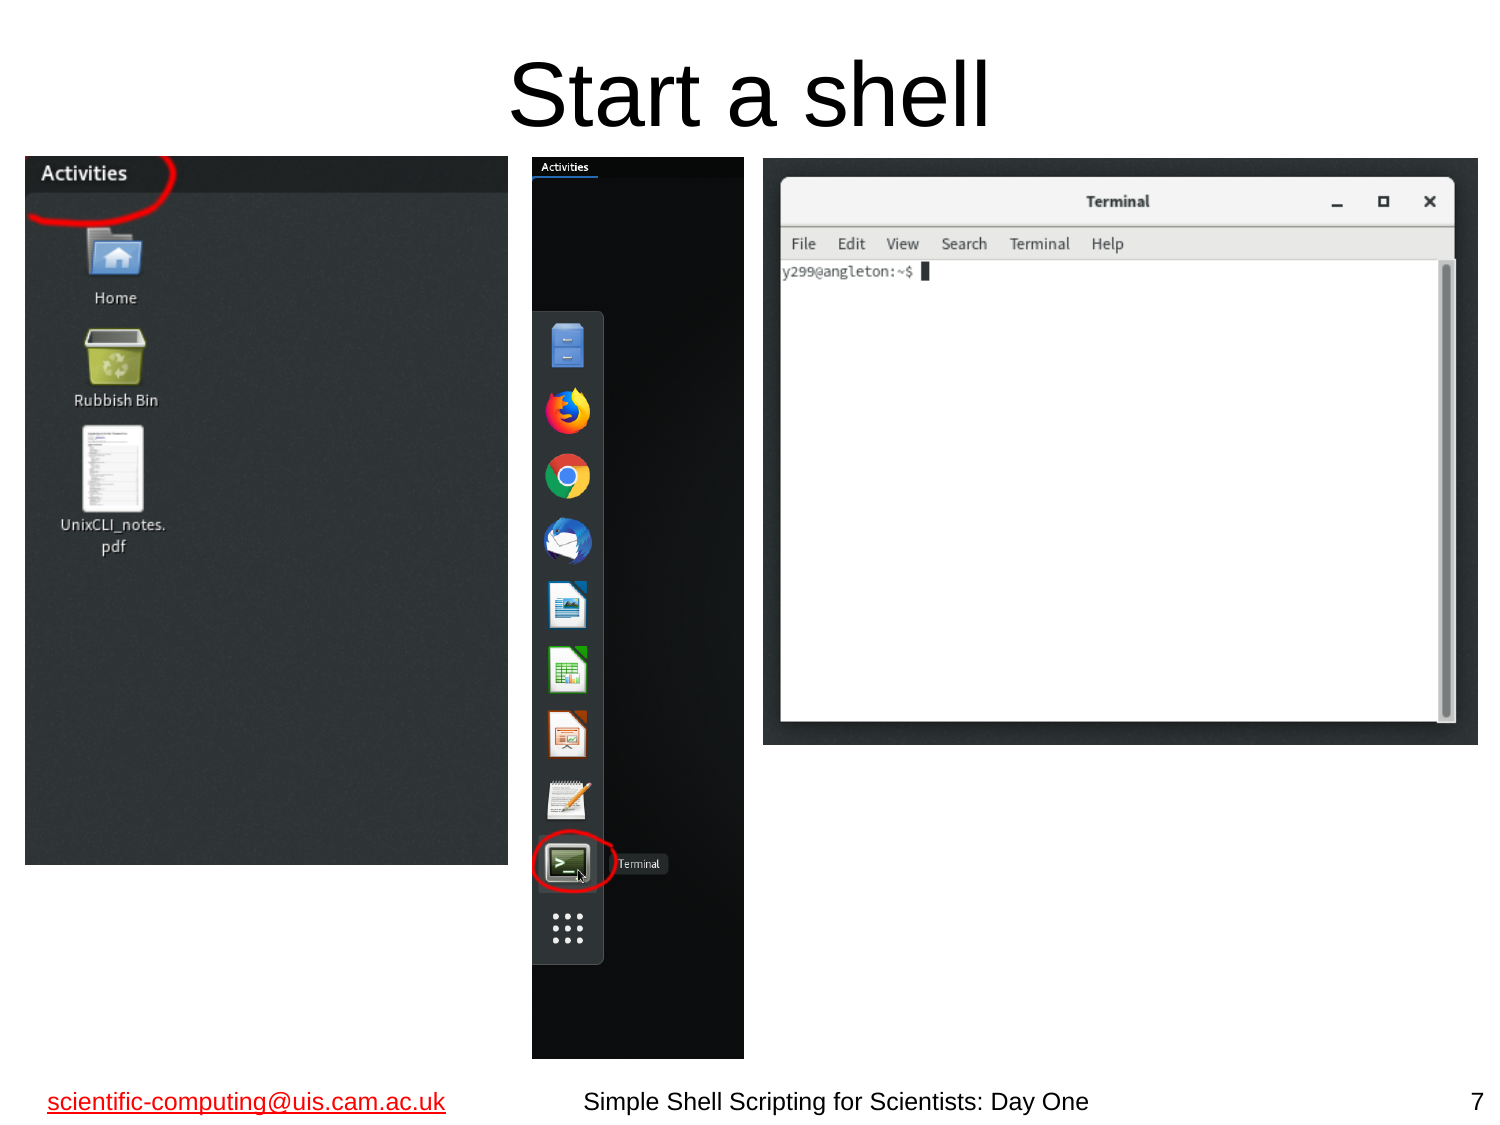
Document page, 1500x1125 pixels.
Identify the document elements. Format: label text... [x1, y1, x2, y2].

title Start a shell [112, 36, 1388, 155]
picture [763, 158, 1478, 745]
picture [25, 156, 508, 866]
picture [532, 157, 744, 1059]
